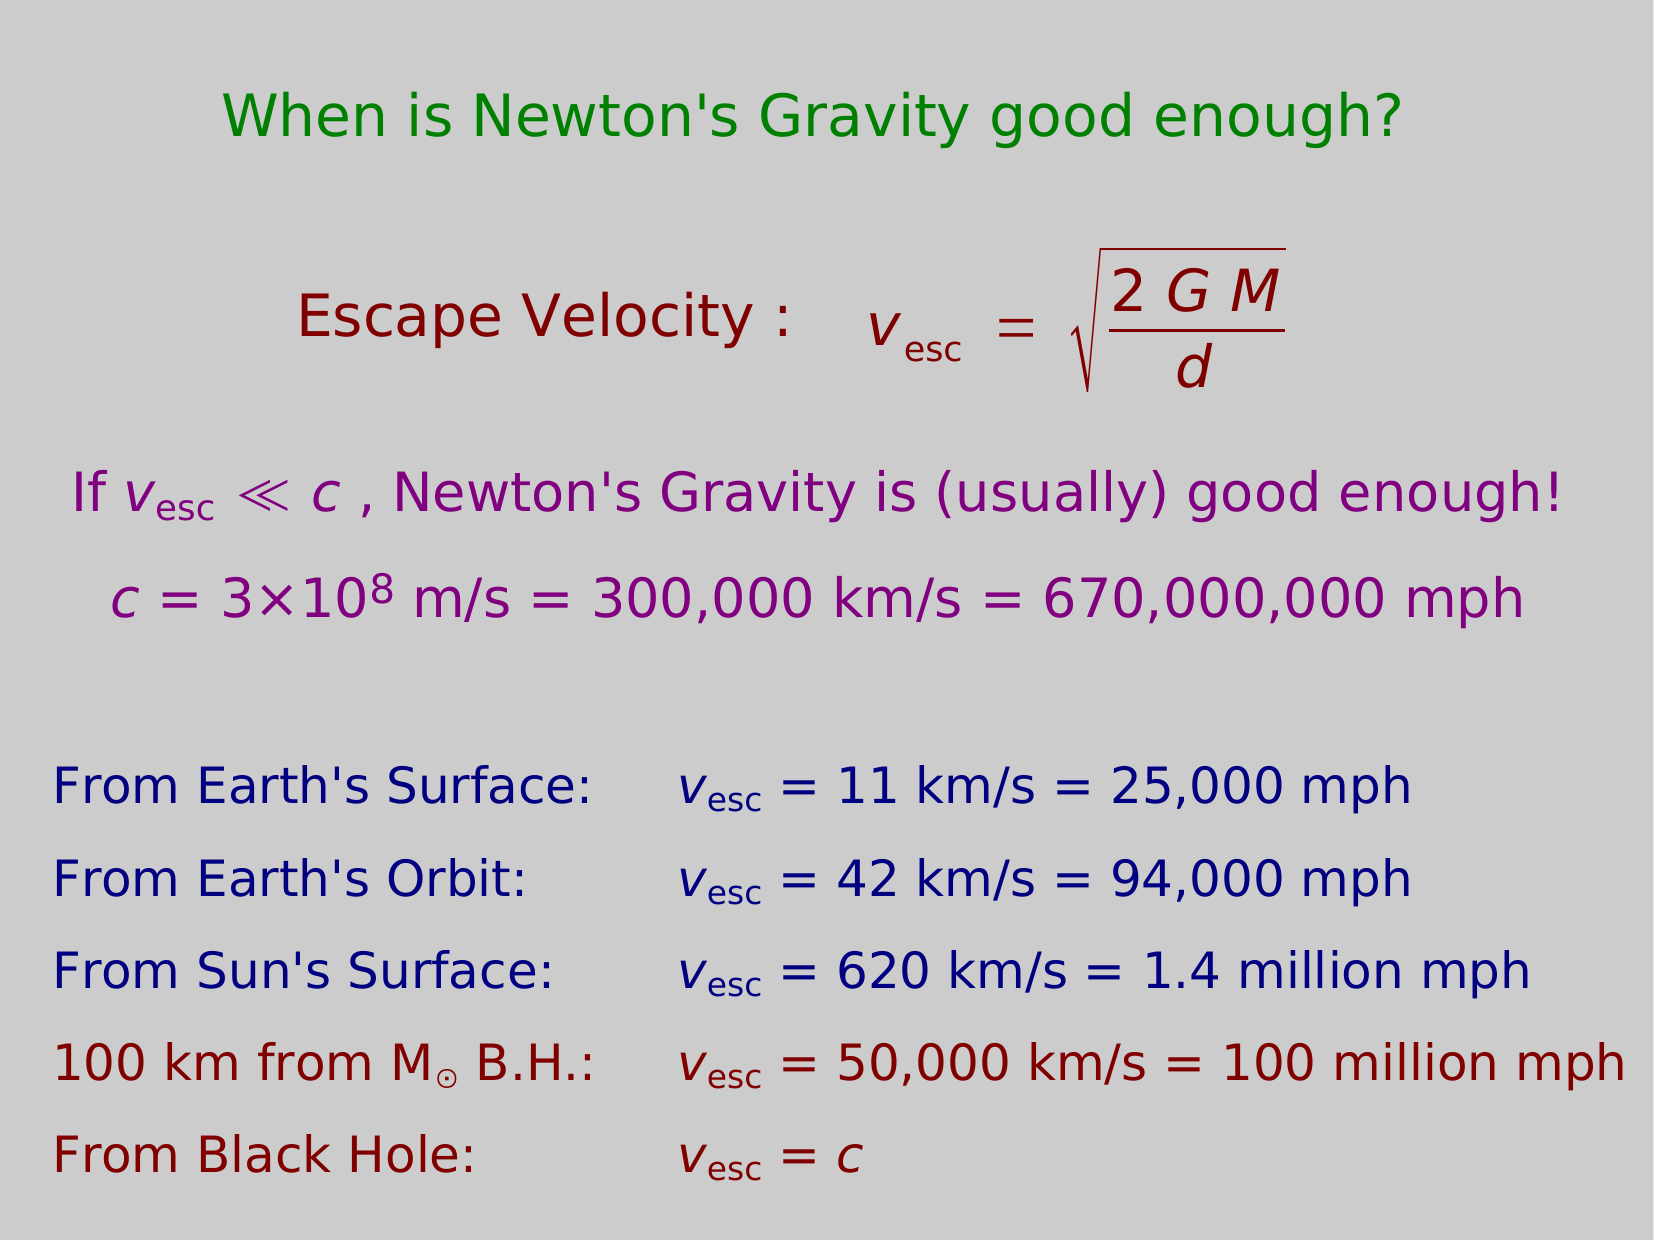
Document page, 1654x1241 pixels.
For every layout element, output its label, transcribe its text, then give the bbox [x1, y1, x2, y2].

text_box When is Newton's Gravity good enough? [206, 75, 1420, 158]
text_box From Earth's Surface: vesc = 11 km/s = 25,000 mph From Earth's Orbit: vesc = 42 km/s = 94,000 mph From Sun's Surface: vesc = 620 km/s = 1.4 million mph 100 km from M⊙ B.H.: vesc = 50,000 km/s = 100 million mph From Black Hole: vesc = c [37, 750, 1624, 1199]
chart [860, 244, 1294, 402]
text_box If vesc ≪ c , Newton's Gravity is (usually) good enough! c = 3×108 m/s = 300,000 km/s = 670,000,000 mph [56, 453, 1581, 638]
text_box Escape Velocity : [281, 274, 827, 358]
